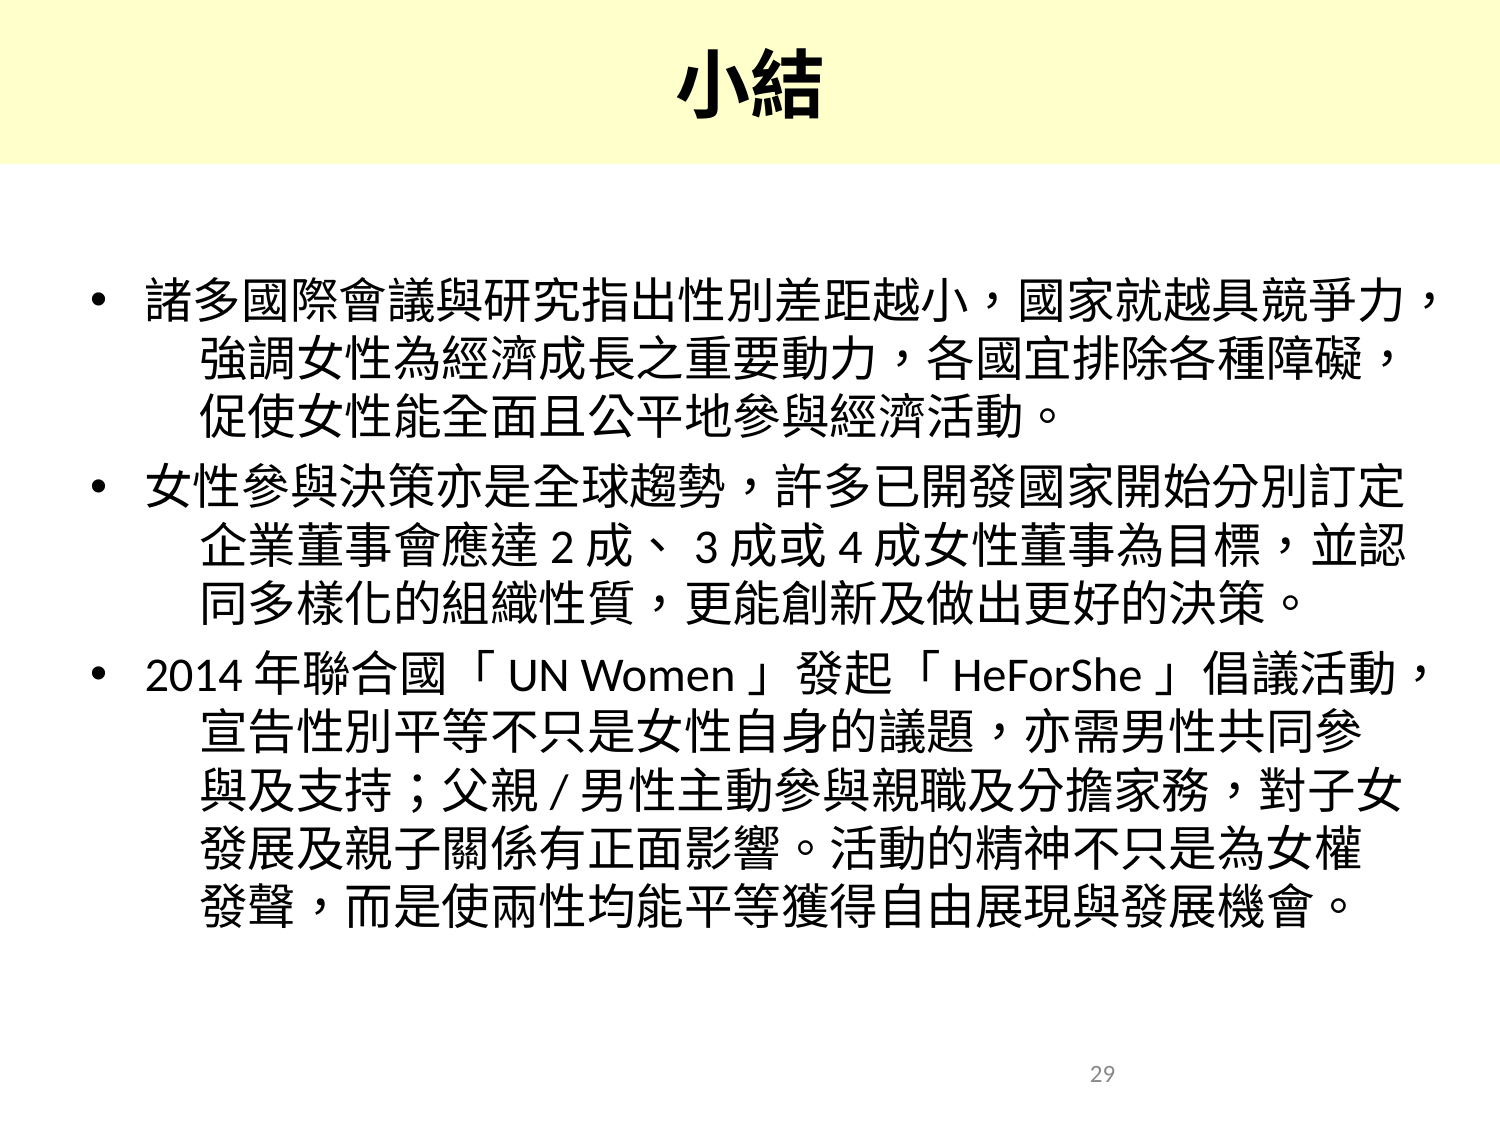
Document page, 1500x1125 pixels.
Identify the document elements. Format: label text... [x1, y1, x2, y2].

title 小結 [0, 0, 1500, 165]
text_box [1074, 1042, 1426, 1103]
list 諸多國際會議與研究指出性別差距越小，國家就越具競爭力，強調女性為經濟成長之重要動力，各國宜排除各種障礙，促使女性能全面且公平地參與經濟活動。 女性參與決策亦是全球趨勢，許多已開發國家開始分別訂定企業董事會應達2成、3成或4成女性董事為目標，並認同多樣化的組織性質，更能創新及做出更好的決策。 2014年聯合國「UN Women」發起「HeForShe」倡議活動，宣告性別平等不只是女性自身的議題，亦需男性共同參與及支持；父親/男性主動參與親職及分擔家務，對子女發展及親子關係有正面影響。活動的精神不只是為女權發聲，而是使兩性均能平等獲得自由展現與發展機會。 [75, 262, 1426, 1005]
